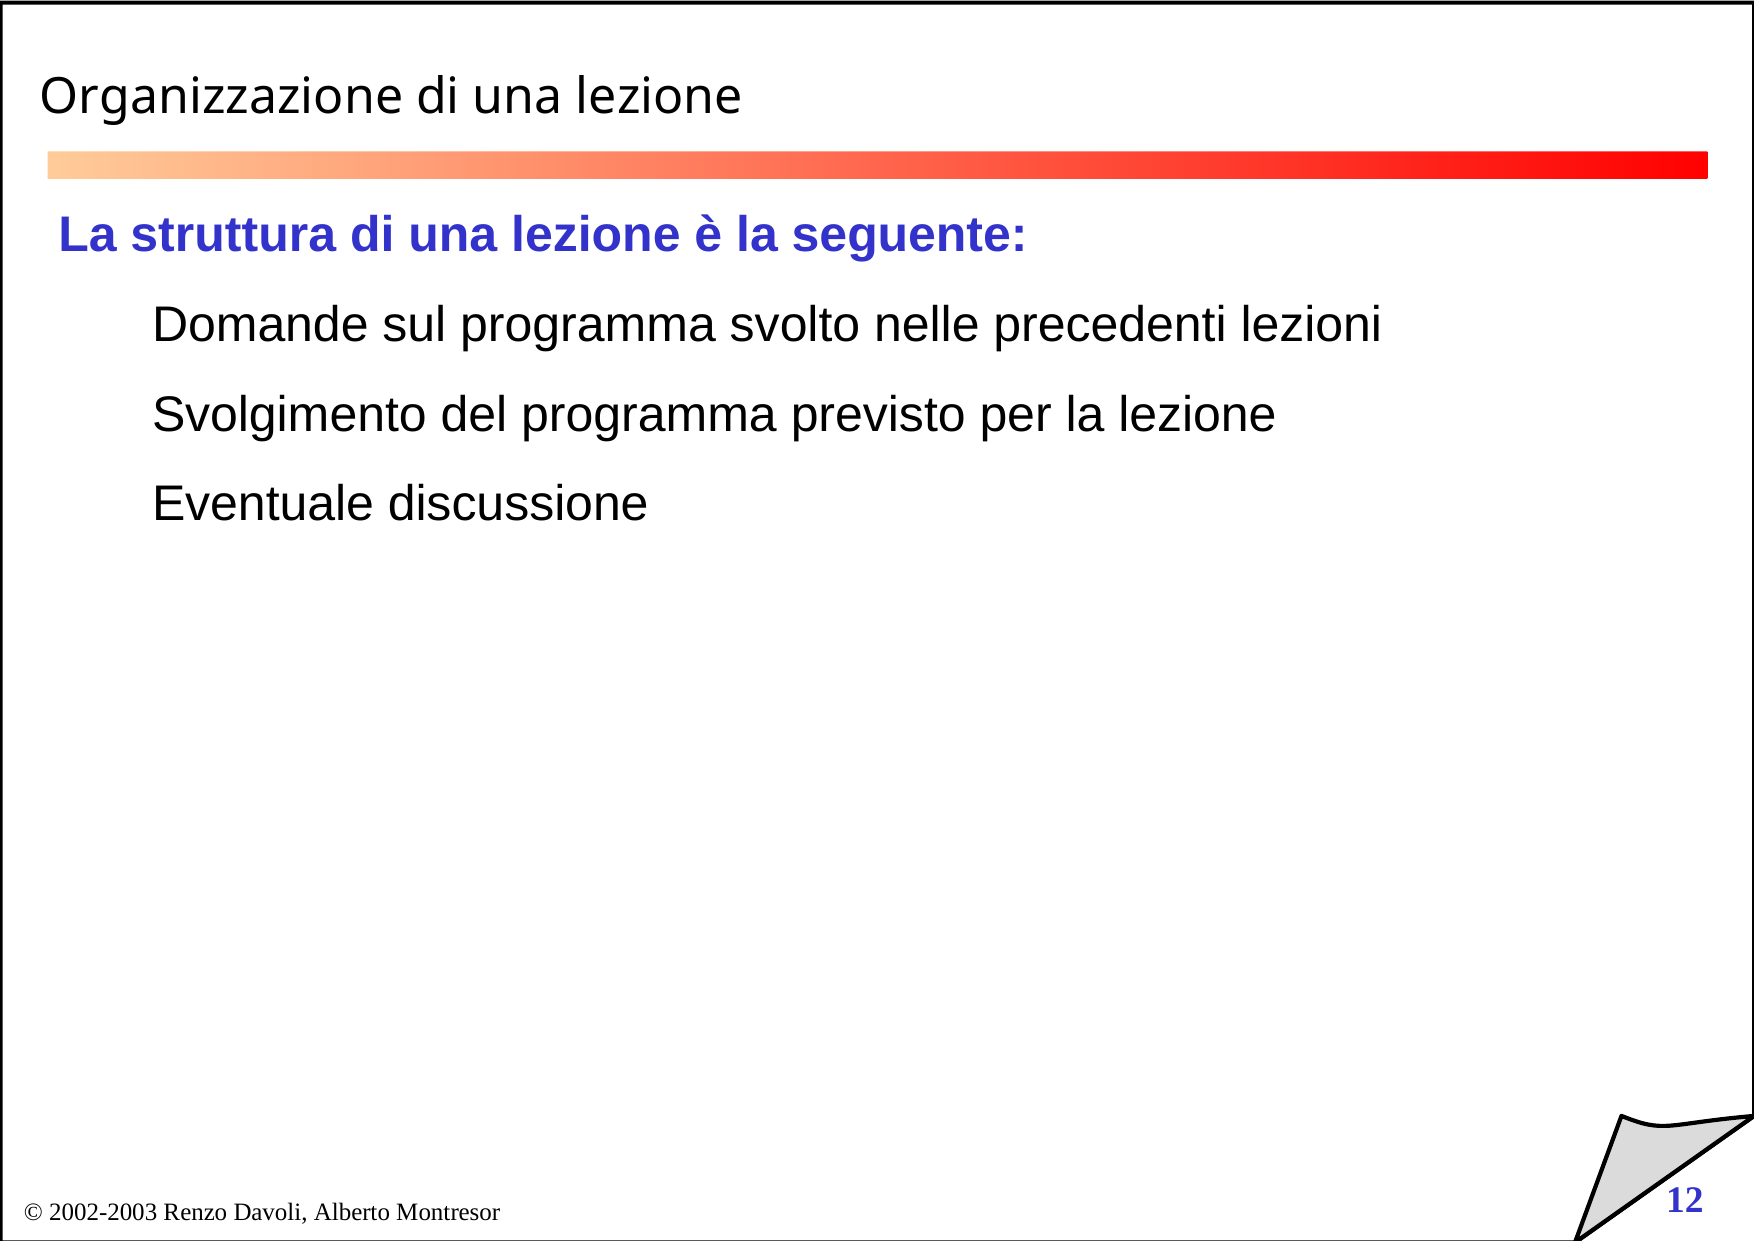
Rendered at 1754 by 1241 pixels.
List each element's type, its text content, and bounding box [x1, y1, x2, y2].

list La struttura di una lezione è la seguente: Domande sul programma svolto nelle precedenti lezioni Svolgimento del programma previsto per la lezione Eventuale discussione [58, 206, 1696, 815]
title Organizzazione di una lezione [40, 48, 1714, 144]
